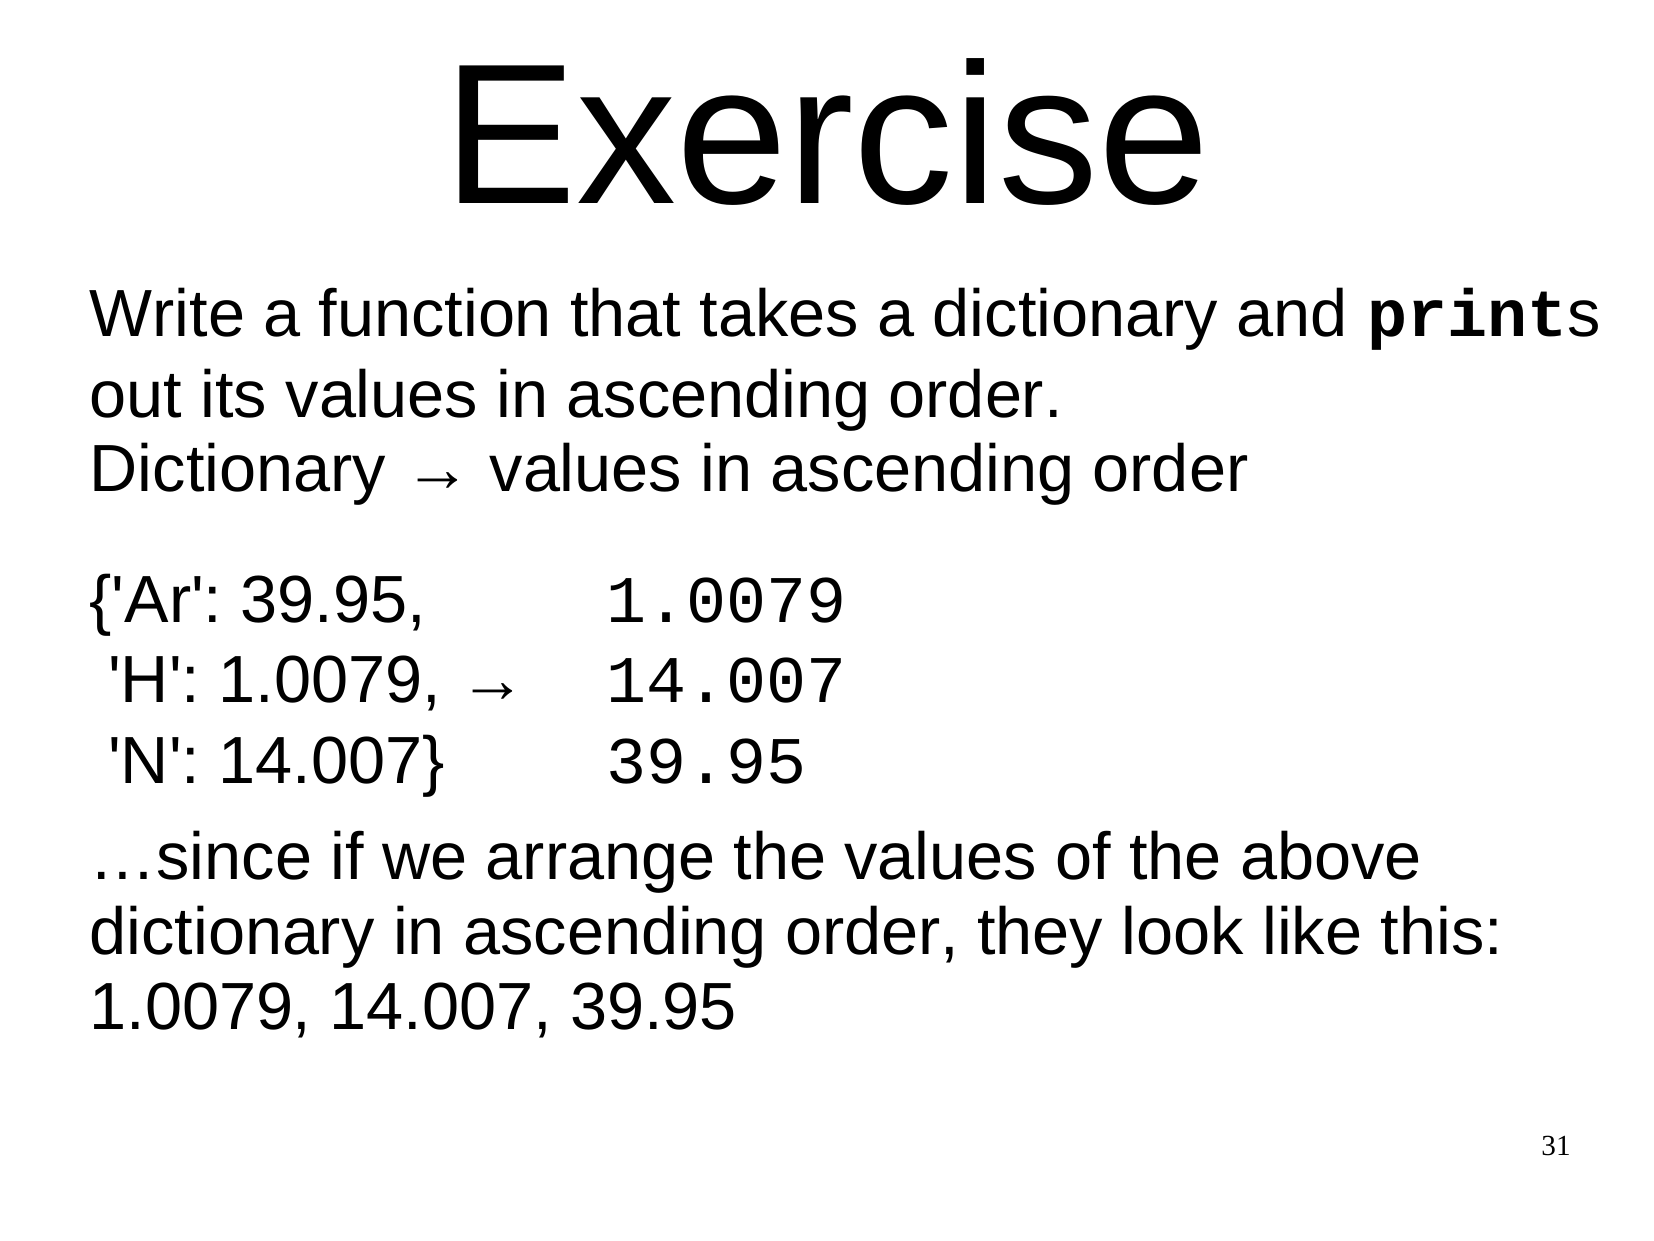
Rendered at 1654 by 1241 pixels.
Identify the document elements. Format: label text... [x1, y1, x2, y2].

text_box Write a function that takes a dictionary and prints out its values in ascending order. Dictionary → values in ascending order [75, 268, 1616, 514]
text_box {'Ar': 39.95, 1.0079 'H': 1.0079, → 14.007 'N': 14.007} 39.95 [75, 554, 862, 811]
text_box …since if we arrange the values of the above dictionary in ascending order, they look like this: 1.0079, 14.007, 39.95 [75, 812, 1520, 1052]
text_box Exercise [425, 12, 1229, 257]
